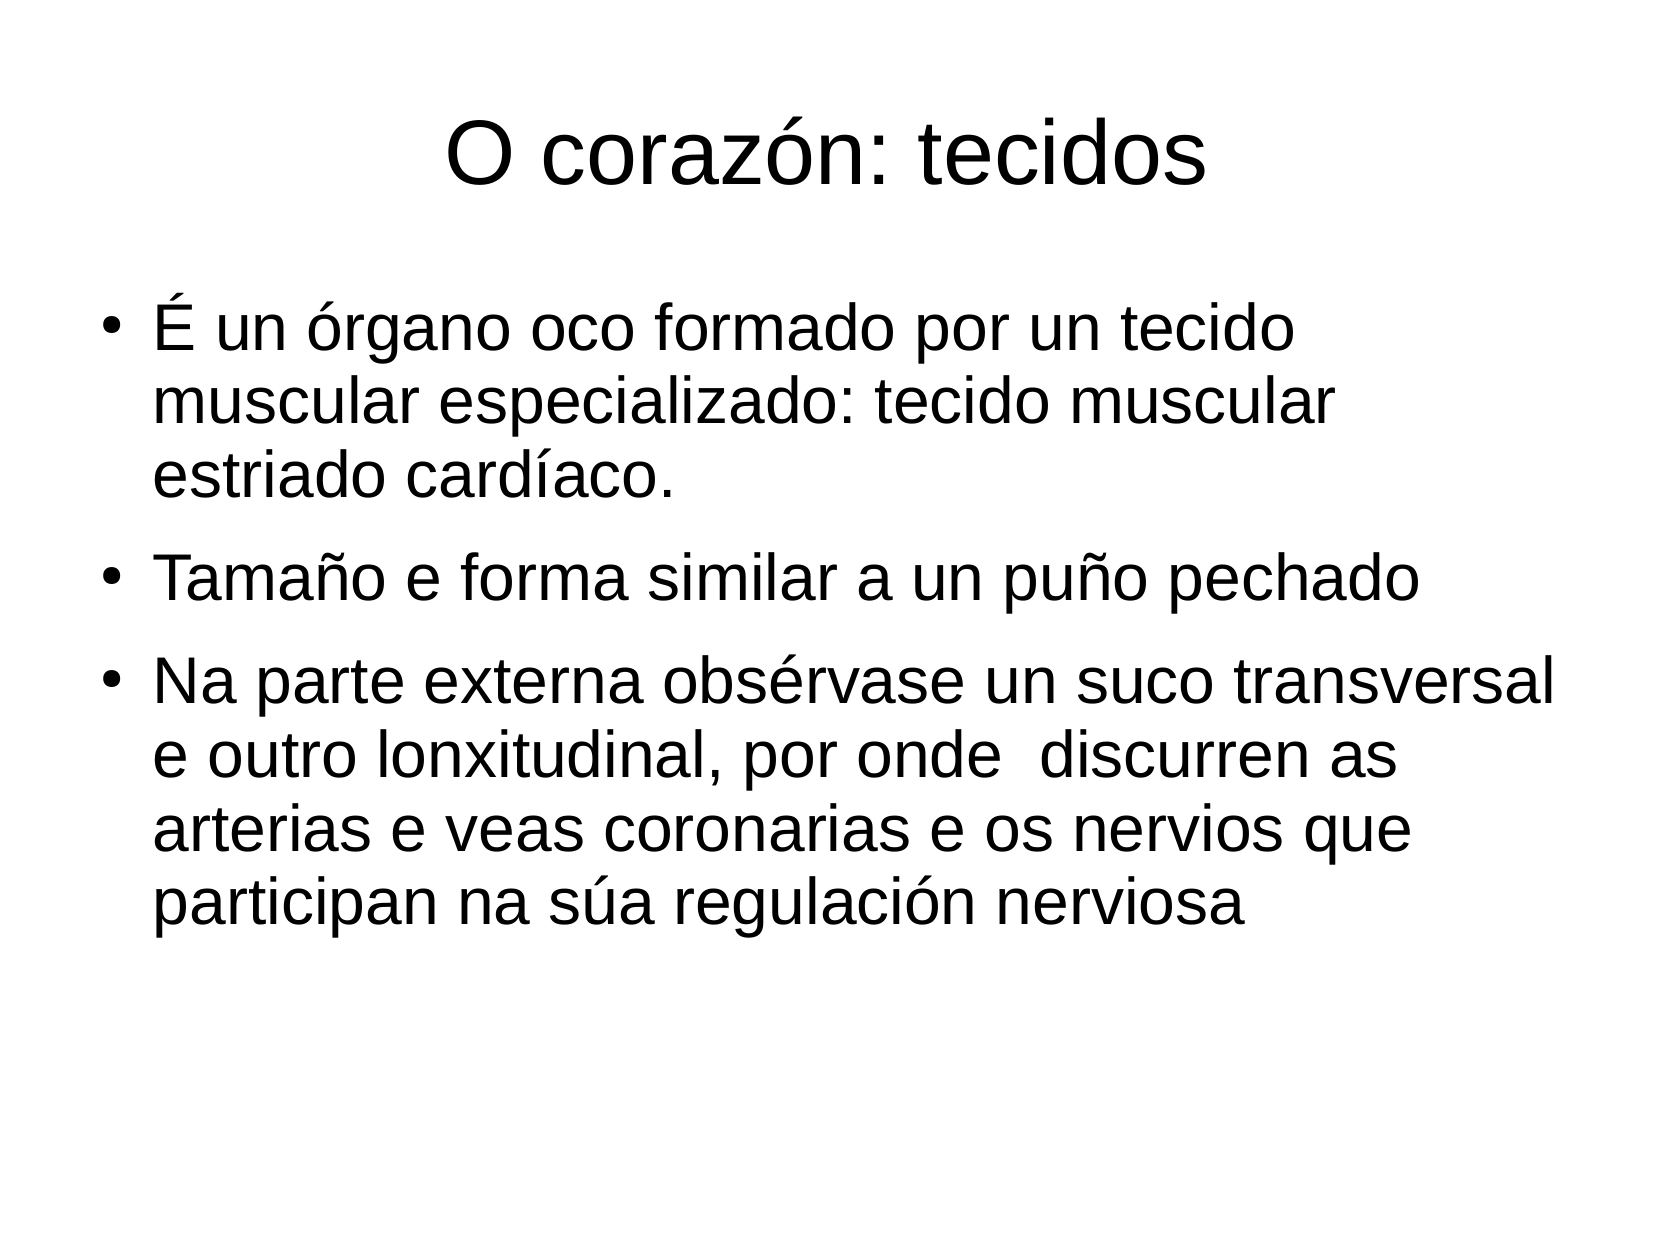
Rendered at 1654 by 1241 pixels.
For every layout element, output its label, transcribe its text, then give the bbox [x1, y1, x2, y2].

title O corazón: tecidos [82, 49, 1571, 257]
list É un órgano oco formado por un tecido muscular especializado: tecido muscular estriado cardíaco. Tamaño e forma similar a un puño pechado Na parte externa obsérvase un suco transversal e outro lonxitudinal, por onde discurren as arterias e veas coronarias e os nervios que participan na súa regulación nerviosa [82, 290, 1571, 1010]
